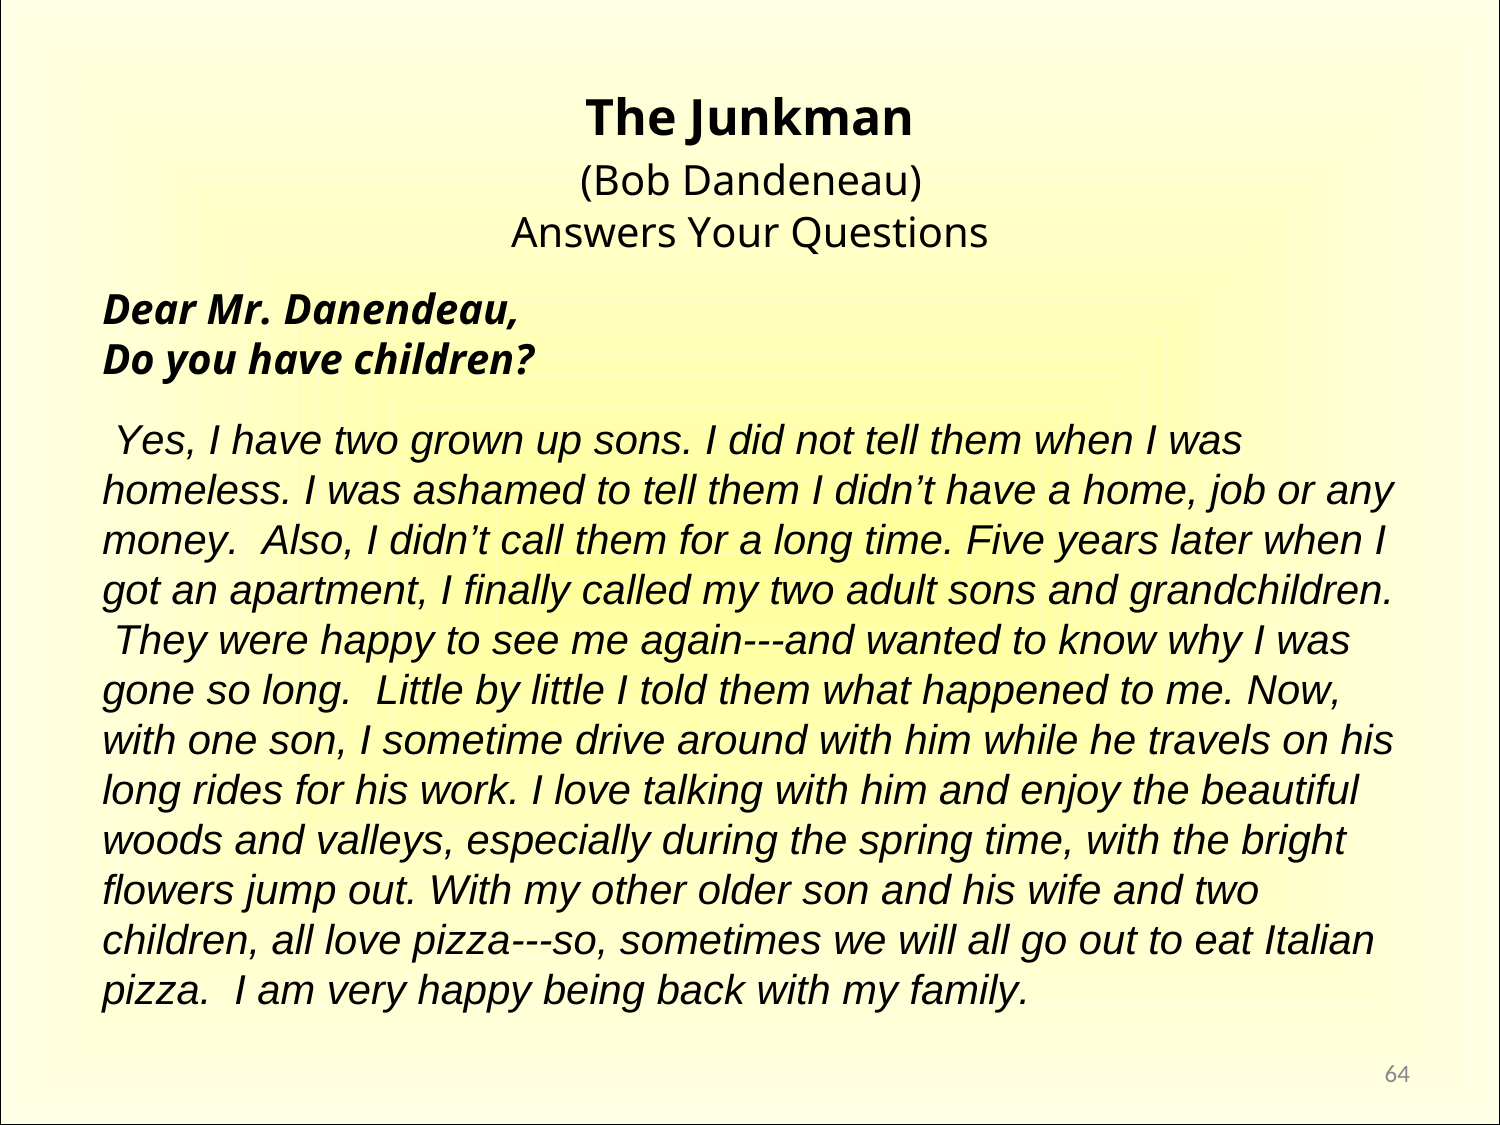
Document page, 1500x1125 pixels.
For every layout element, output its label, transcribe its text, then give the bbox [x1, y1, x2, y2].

text_box The Junkman (Bob Dandeneau) Answers Your Questions Dear Mr. Danendeau, Do you have children? Yes, I have two grown up sons. I did not tell them when I was homeless. I was ashamed to tell them I didn’t have a home, job or any money. Also, I didn’t call them for a long time. Five years later when I got an apartment, I finally called my two adult sons and grandchildren. They were happy to see me again---and wanted to know why I was gone so long. Little by little I told them what happened to me. Now, with one son, I sometime drive around with him while he travels on his long rides for his work. I love talking with him and enjoy the beautiful woods and valleys, especially during the spring time, with the bright flowers jump out. With my other older son and his wife and two children, all love pizza---so, sometimes we will all go out to eat Italian pizza. I am very happy being back with my family. [87, 77, 1413, 1021]
text_box <number> [1074, 1042, 1426, 1103]
text_box [0, 0, 1500, 1125]
